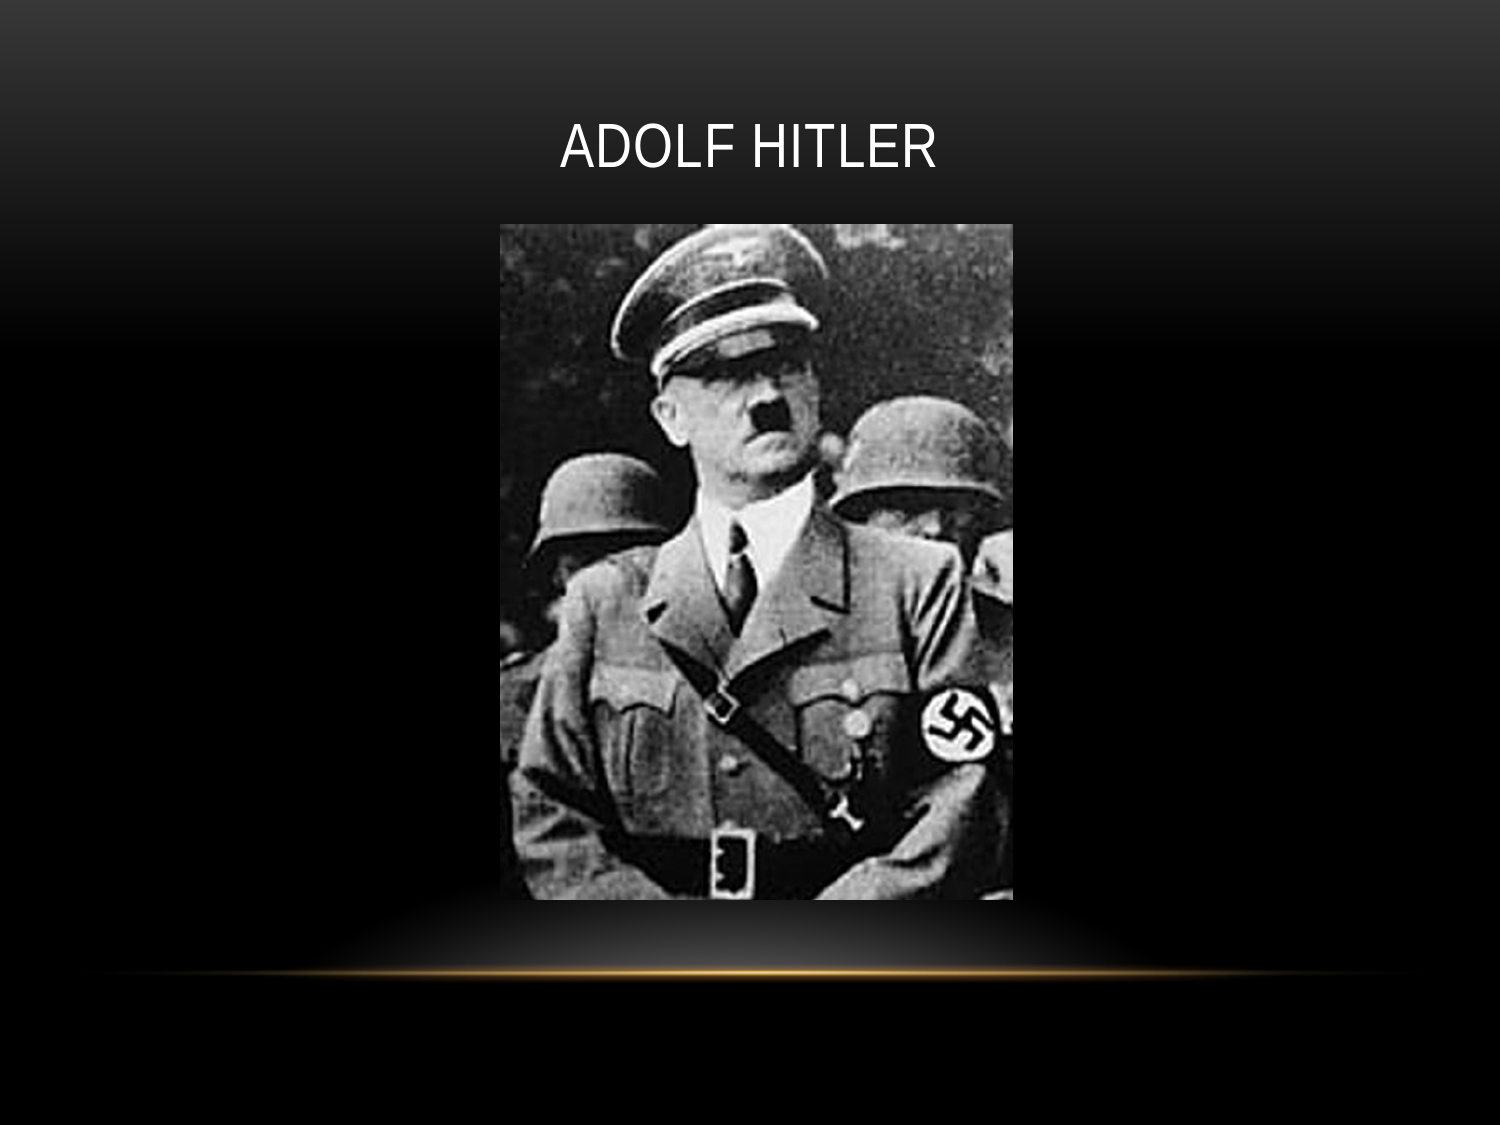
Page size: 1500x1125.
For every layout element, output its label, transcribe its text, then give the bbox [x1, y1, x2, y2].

title Adolf Hitler [99, 45, 1400, 188]
picture [0, 0, 1500, 1125]
